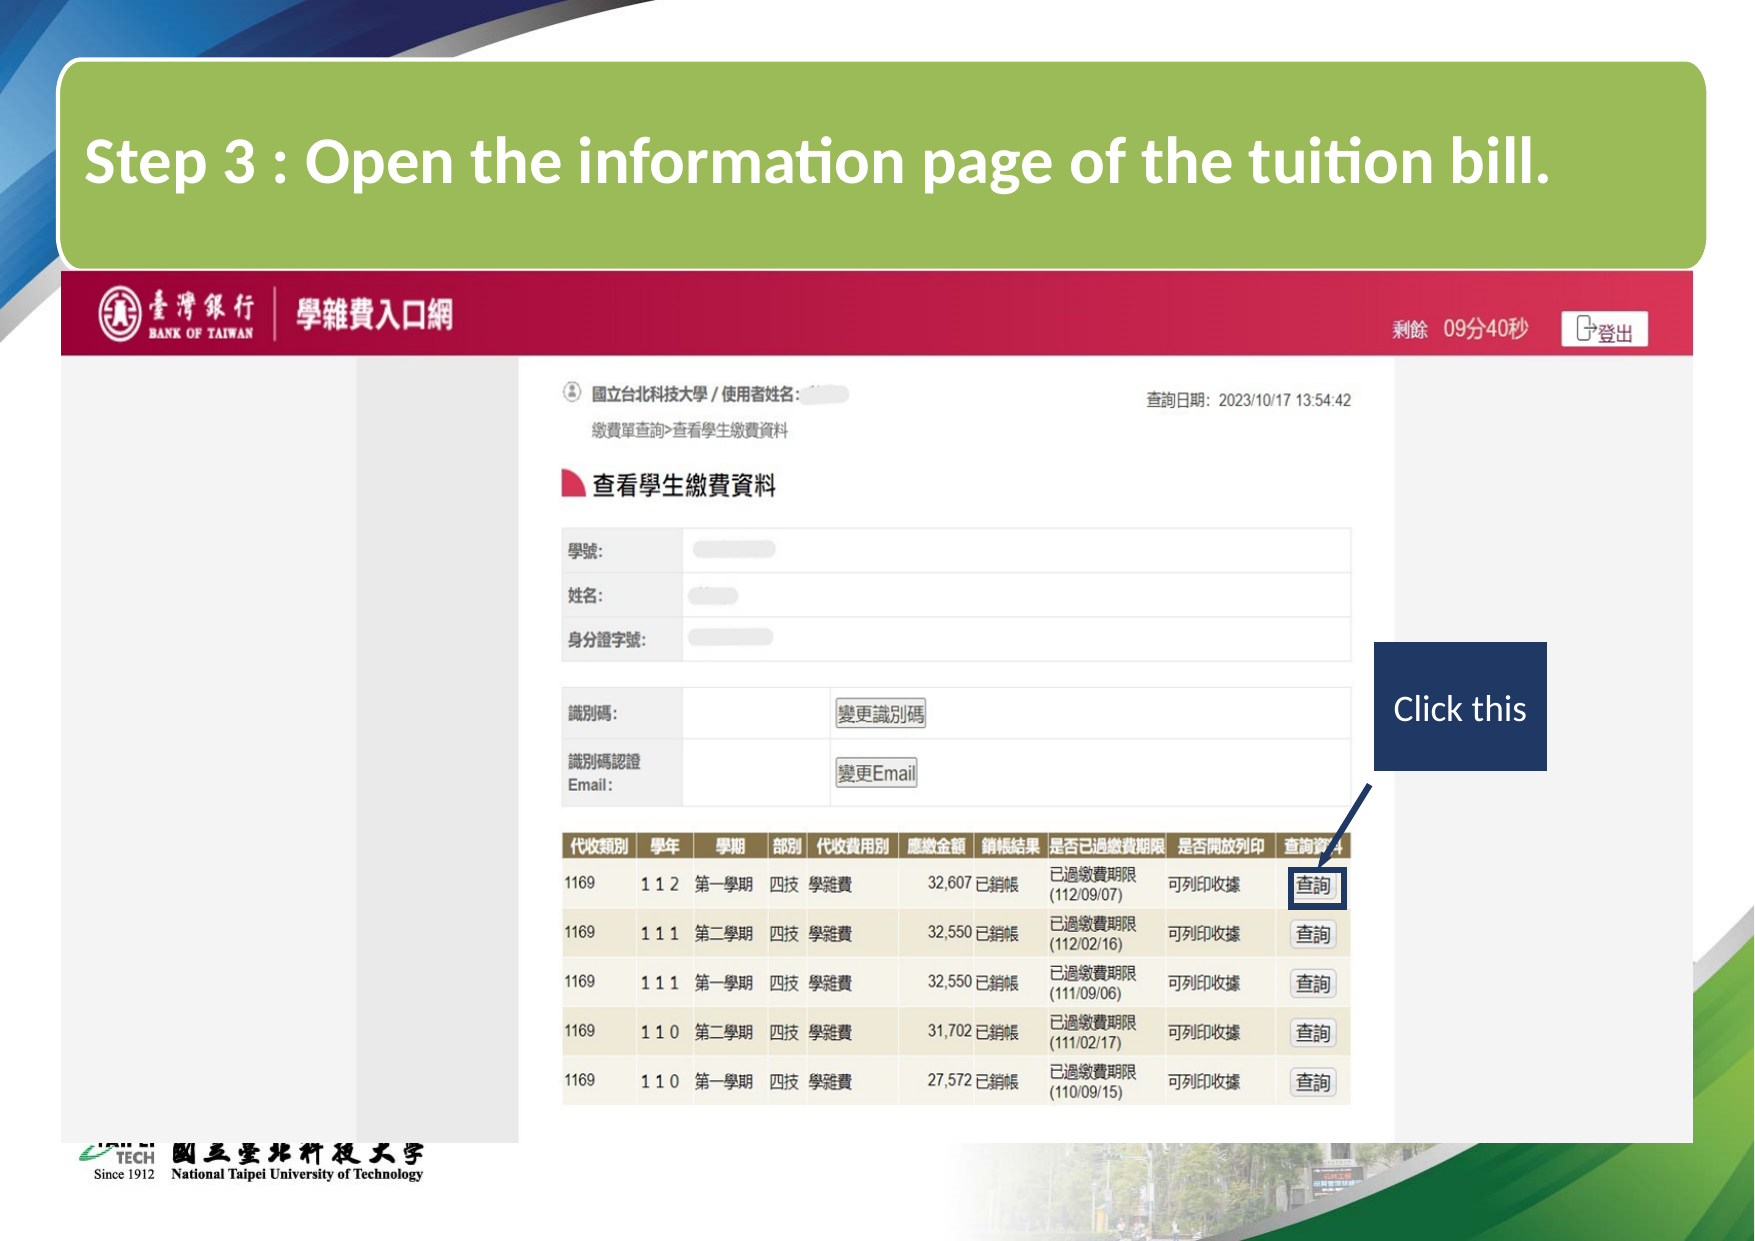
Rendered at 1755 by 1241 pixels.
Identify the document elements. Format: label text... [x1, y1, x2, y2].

text_box Click this [1375, 643, 1546, 770]
text_box Step 3 : Open the information page of the tuition bill. [57, 59, 1709, 270]
picture [61, 270, 1693, 1143]
